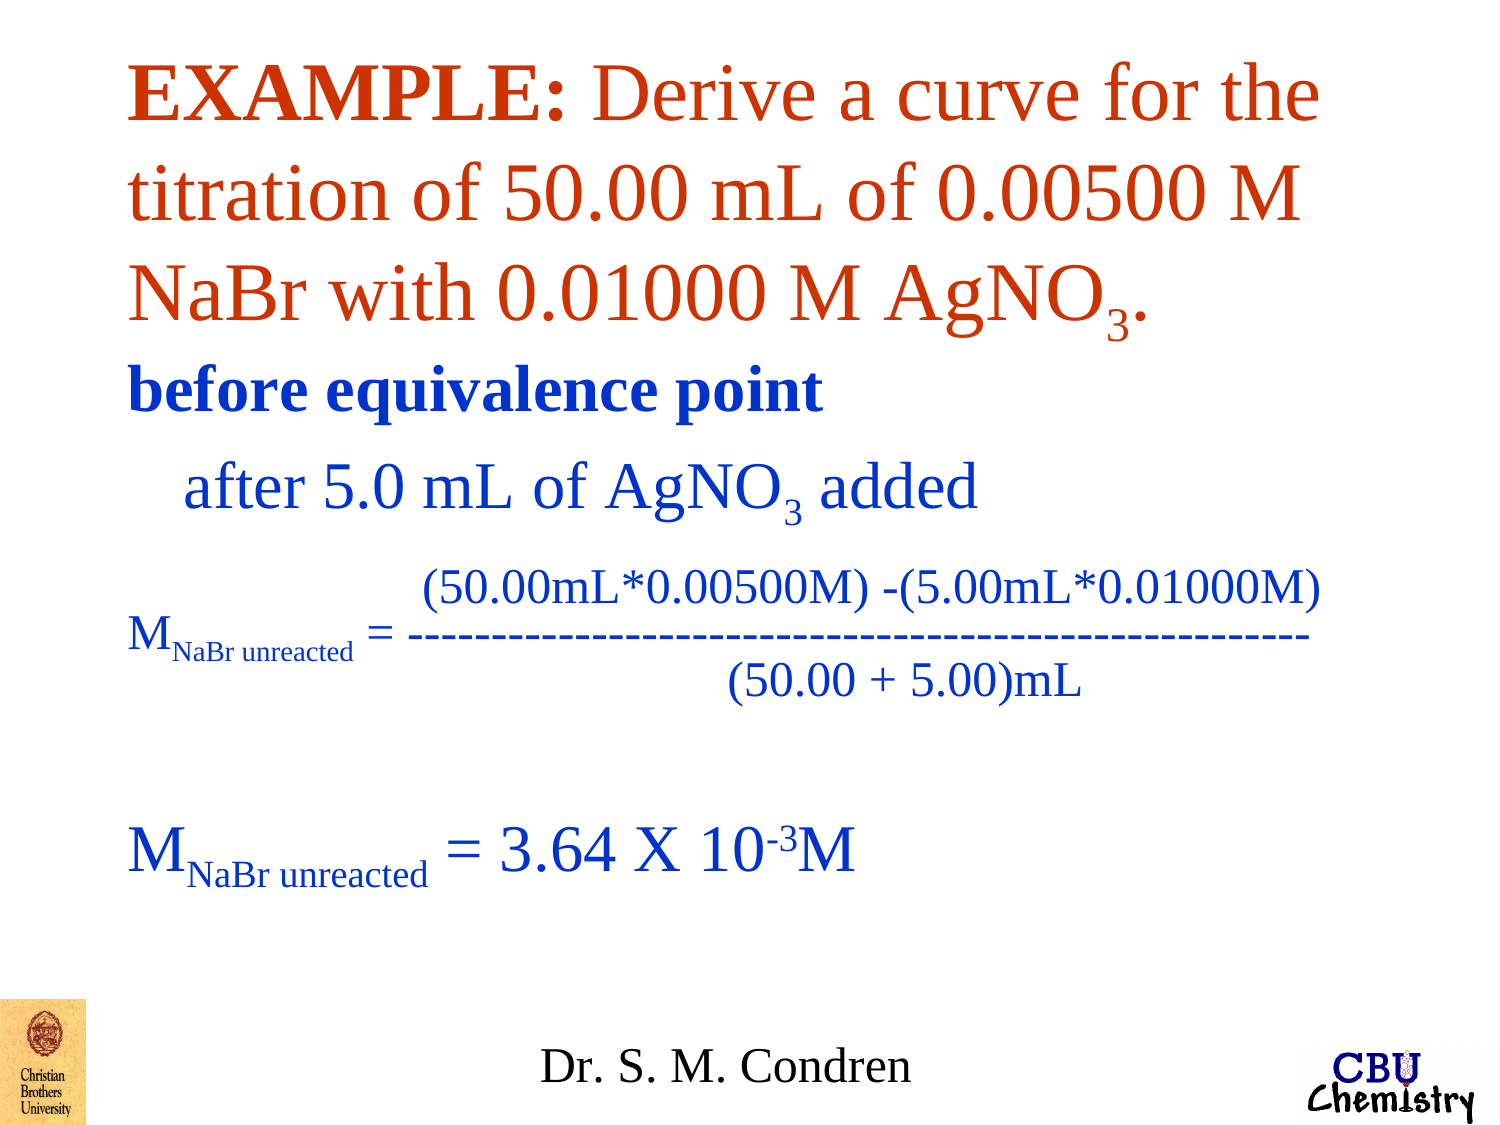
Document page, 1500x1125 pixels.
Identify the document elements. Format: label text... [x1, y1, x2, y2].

list before equivalence point after 5.0 mL of AgNO3 added (50.00mL*0.00500M) -(5.00mL*0.01000M) MNaBr unreacted = ------------------------------------------------------ (50.00 + 5.00)mL MNaBr unreacted = 3.64 X 10-3M [112, 337, 1388, 1013]
title EXAMPLE: Derive a curve for the titration of 50.00 mL of 0.00500 M NaBr with 0.01000 M AgNO3. [112, 29, 1388, 337]
